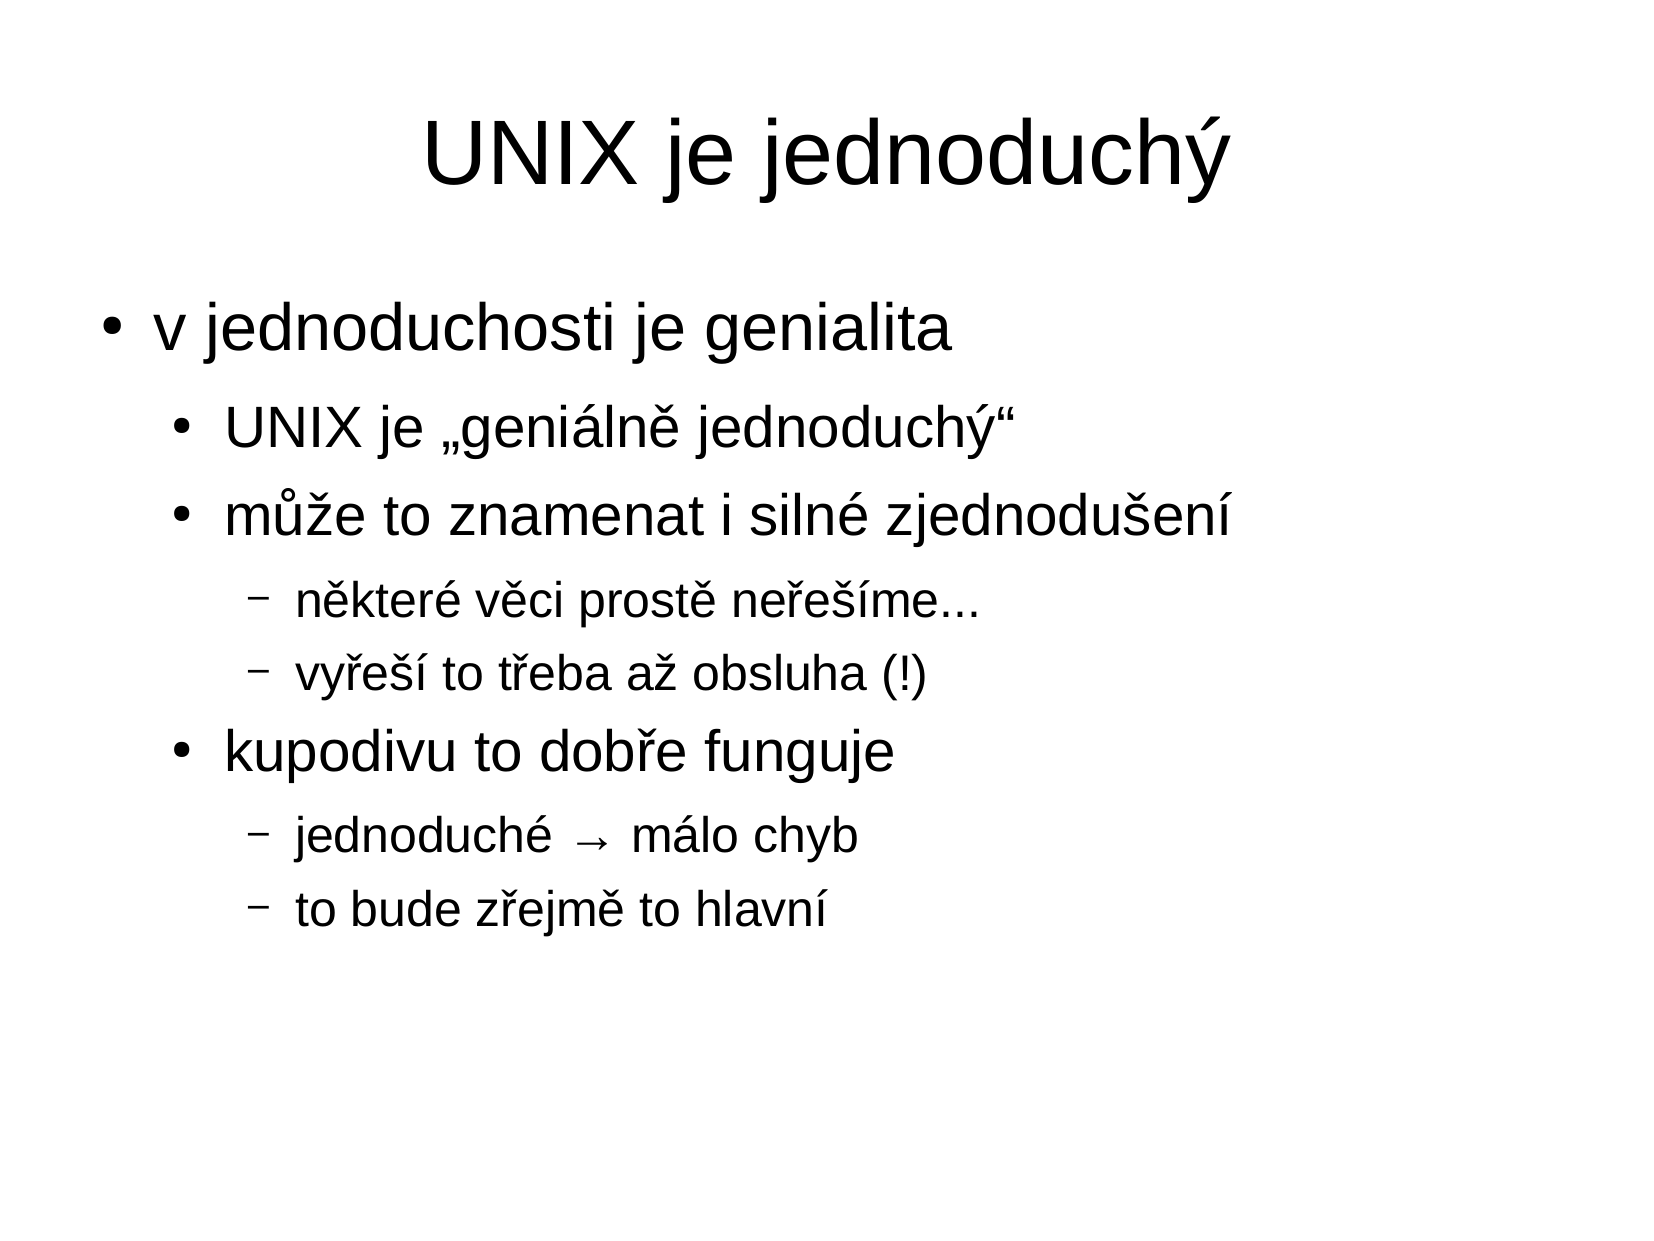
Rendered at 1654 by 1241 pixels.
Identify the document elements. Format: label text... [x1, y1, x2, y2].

title UNIX je jednoduchý [82, 56, 1571, 250]
list v jednoduchosti je genialita UNIX je „geniálně jednoduchý“ může to znamenat i silné zjednodušení některé věci prostě neřešíme... vyřeší to třeba až obsluha (!) kupodivu to dobře funguje jednoduché → málo chyb to bude zřejmě to hlavní [82, 290, 1571, 1094]
